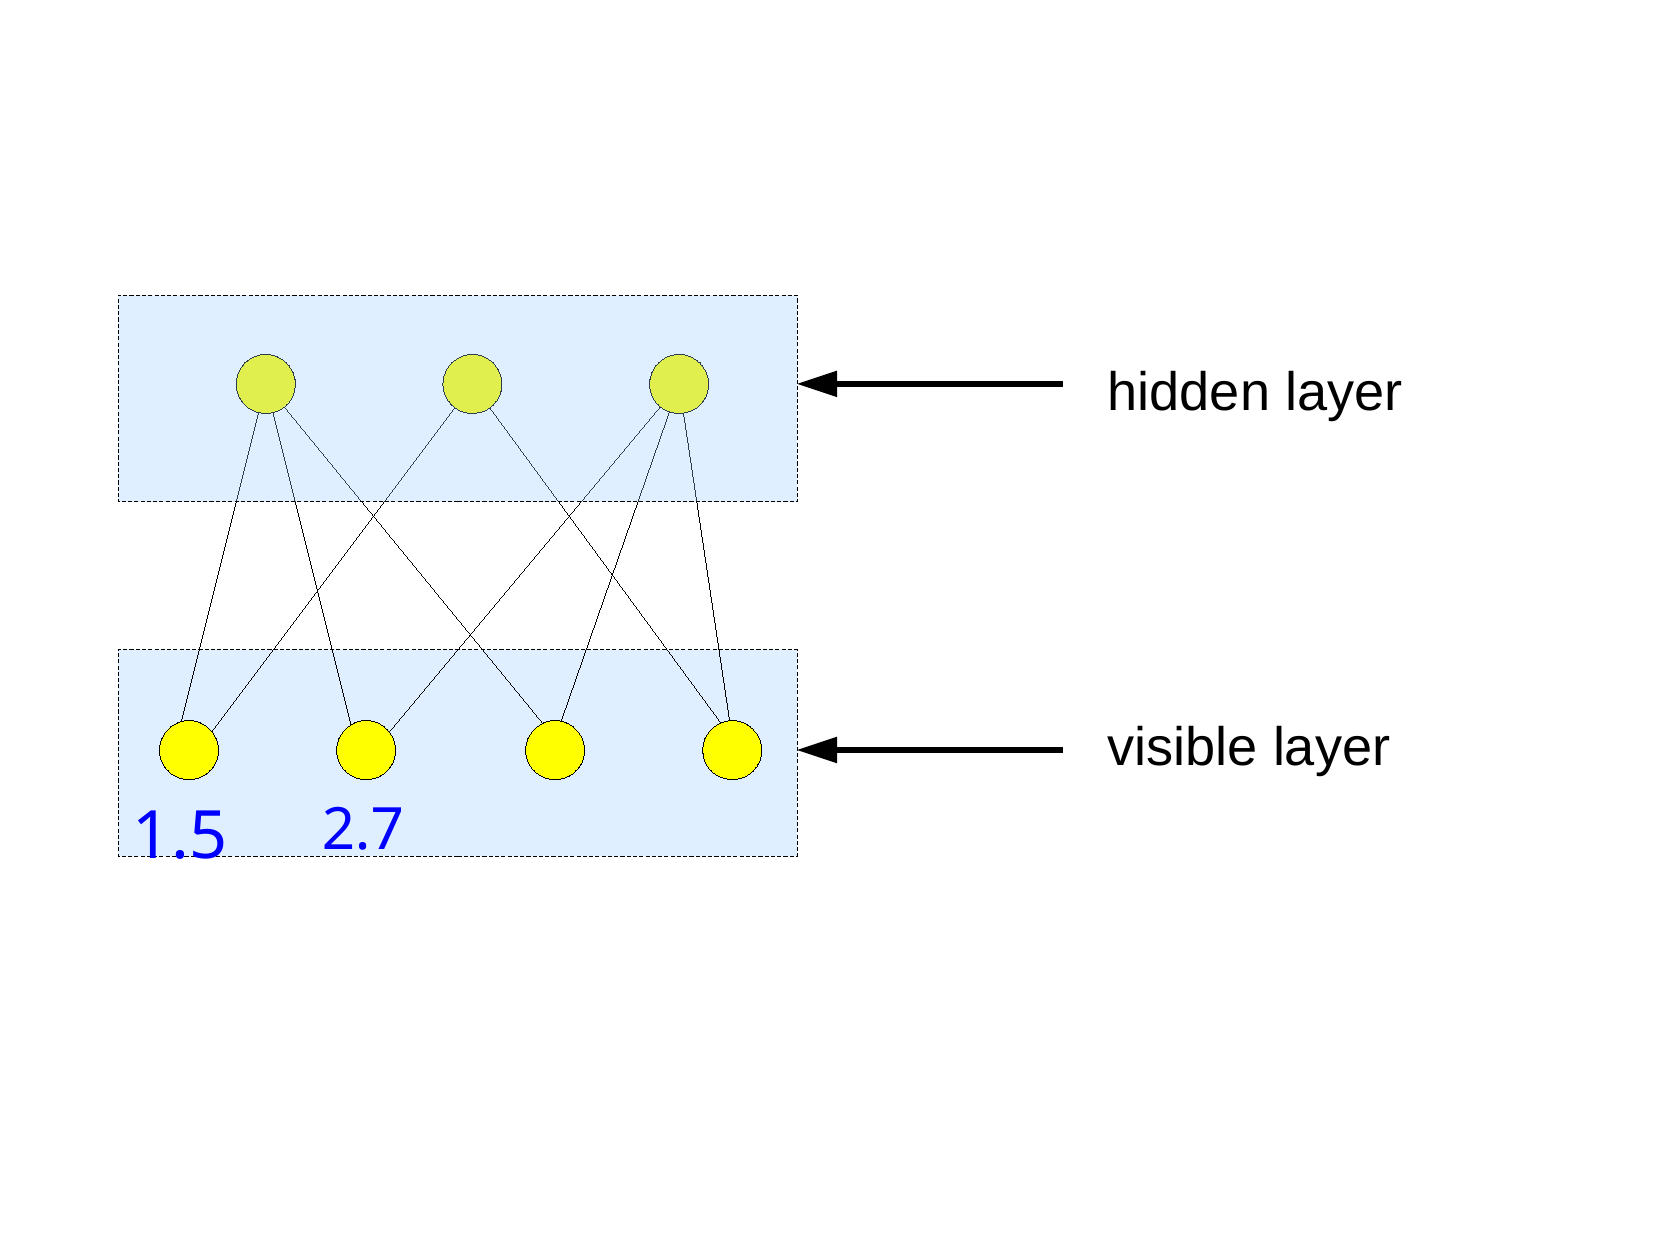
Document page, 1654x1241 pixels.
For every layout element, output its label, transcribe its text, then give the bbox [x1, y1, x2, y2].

text_box 2.7 [307, 779, 423, 876]
text_box [118, 649, 798, 857]
text_box 1.5 [118, 779, 235, 888]
text_box hidden layer [1092, 354, 1419, 430]
text_box visible layer [1092, 708, 1406, 785]
text_box [118, 295, 798, 502]
